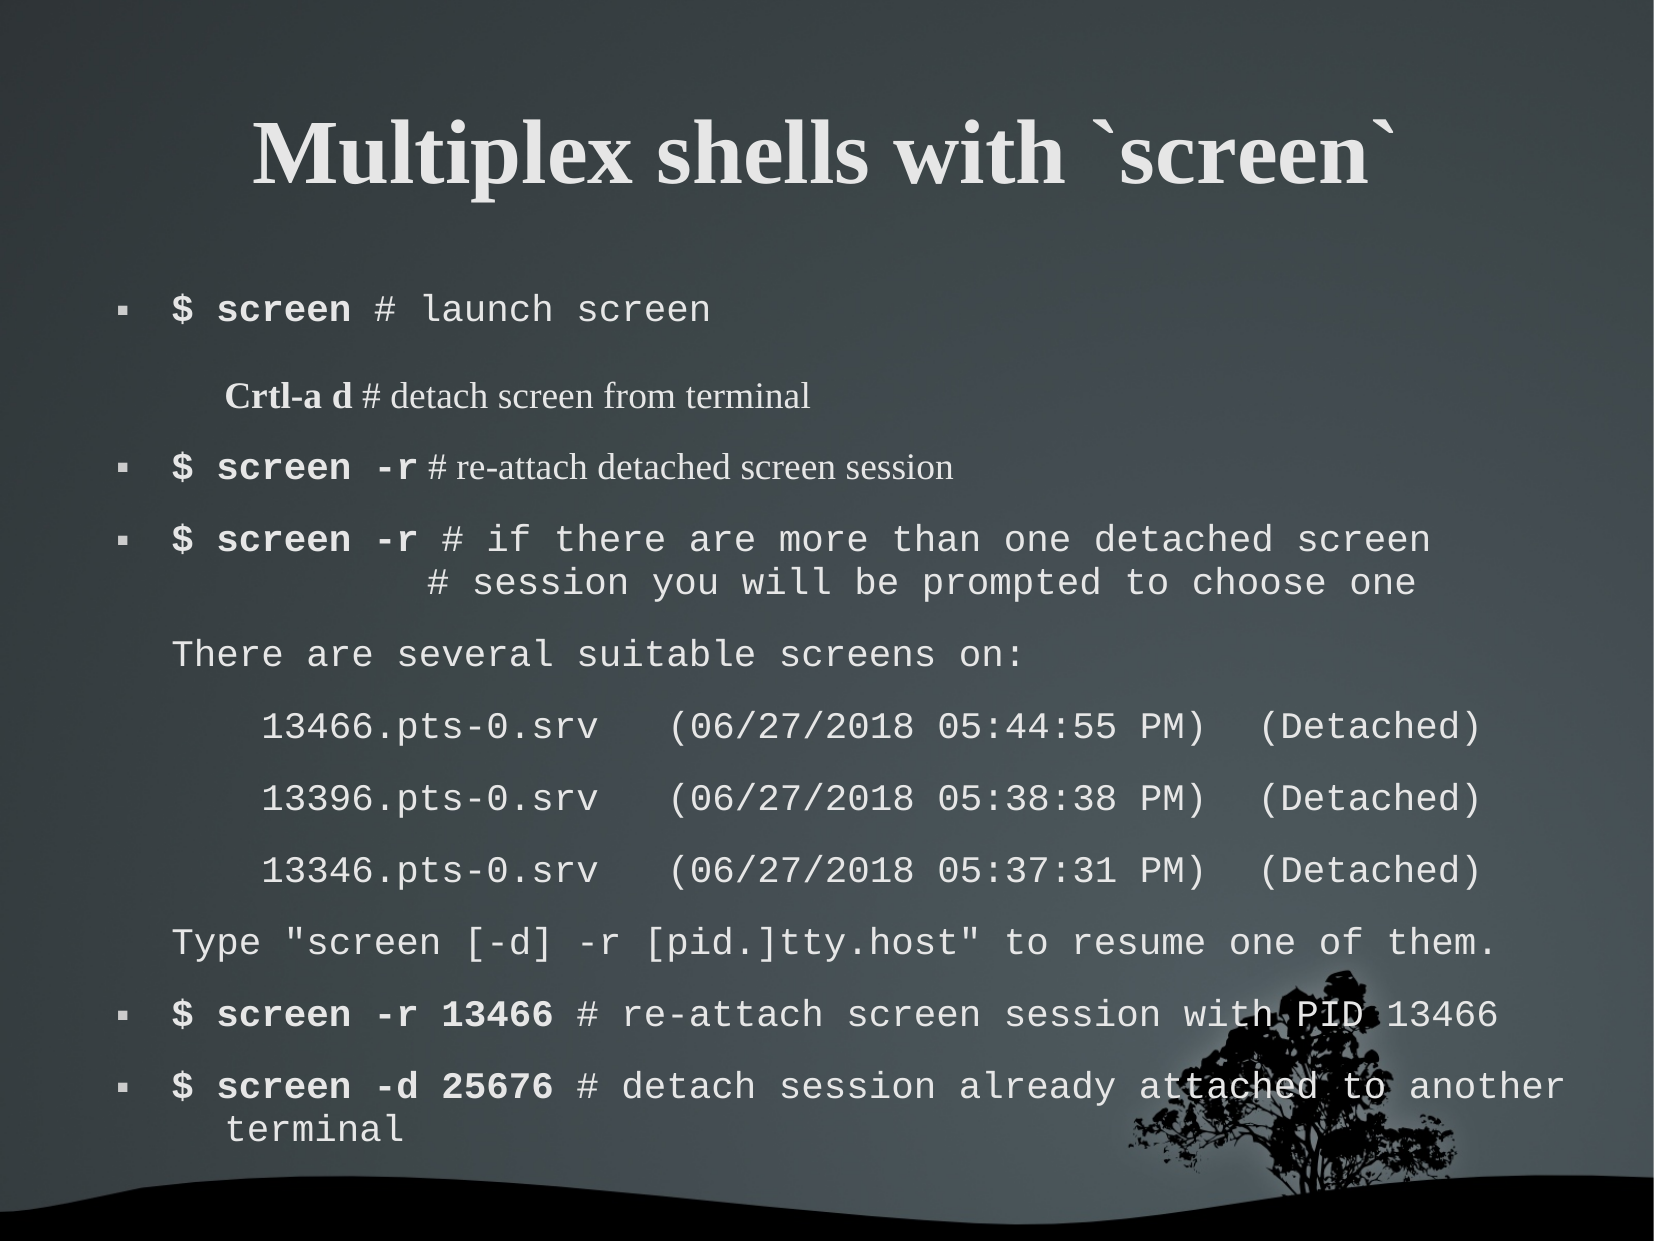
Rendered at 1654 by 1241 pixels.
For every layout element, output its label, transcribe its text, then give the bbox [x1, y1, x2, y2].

list $ screen # launch screen Crtl-a d # detach screen from terminal $ screen -r # re-attach detached screen session $ screen -r # if there are more than one detached screen # session you will be prompted to choose one There are several suitable screens on: 13466.pts-0.srv (06/27/2018 05:44:55 PM) (Detached) 13396.pts-0.srv (06/27/2018 05:38:38 PM) (Detached) 13346.pts-0.srv (06/27/2018 05:37:31 PM) (Detached) Type "screen [-d] -r [pid.]tty.host" to resume one of them. $ screen -r 13466 # re-attach screen session with PID 13466 $ screen -d 25676 # detach session already attached to another terminal [82, 290, 1571, 1153]
title Multiplex shells with `screen` [82, 49, 1571, 257]
picture [0, 0, 1654, 1241]
